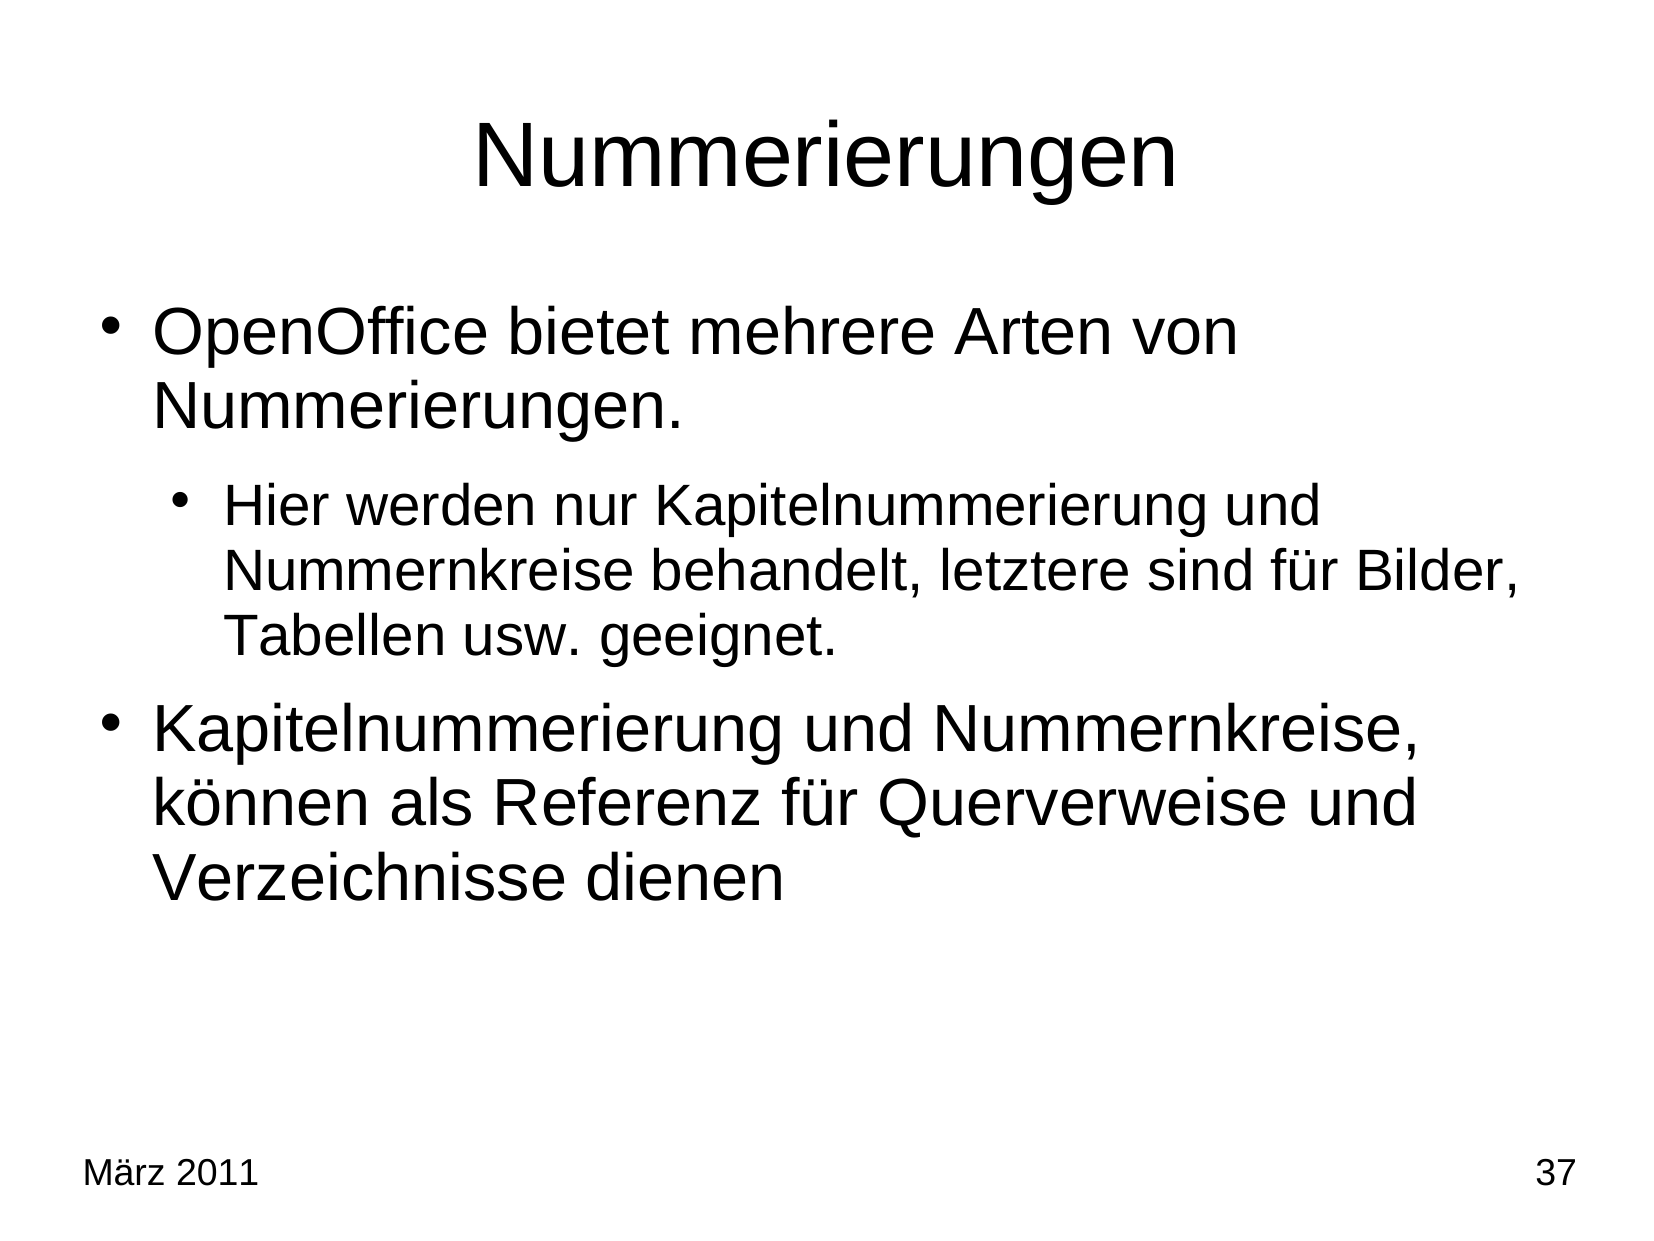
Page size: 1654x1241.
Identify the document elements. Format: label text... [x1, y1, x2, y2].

list OpenOffice bietet mehrere Arten von Nummerierungen. Hier werden nur Kapitelnummerierung und Nummernkreise behandelt, letztere sind für Bilder, Tabellen usw. geeignet. Kapitelnummerierung und Nummernkreise, können als Referenz für Querverweise und Verzeichnisse dienen [82, 290, 1571, 1109]
title Nummerierungen [82, 49, 1571, 257]
